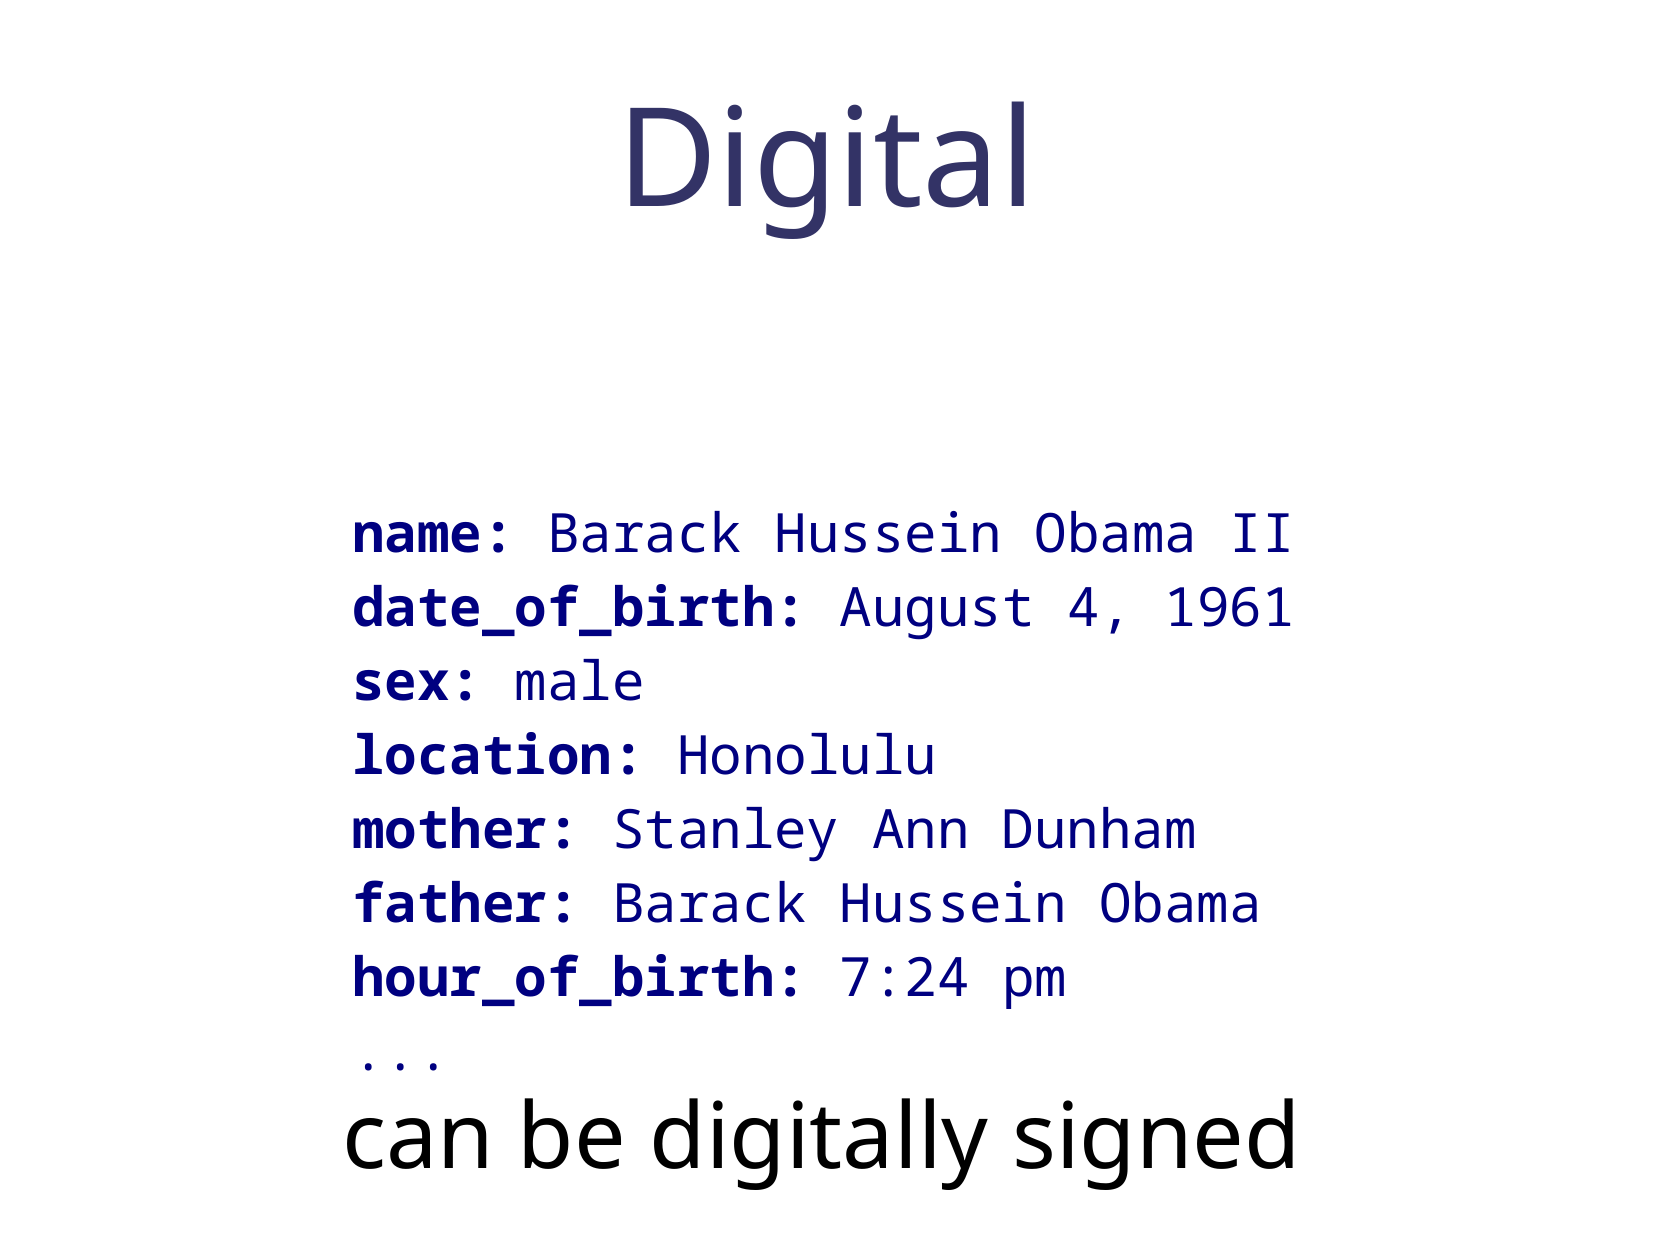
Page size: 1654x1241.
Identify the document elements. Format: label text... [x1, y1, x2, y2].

text_box name: Barack Hussein Obama II date_of_birth: August 4, 1961 sex: male location: Honolulu mother: Stanley Ann Dunham father: Barack Hussein Obama hour_of_birth: 7:24 pm ... [337, 487, 1654, 1000]
title Digital [82, 56, 1571, 250]
text_box can be digitally signed [327, 1062, 1388, 1190]
